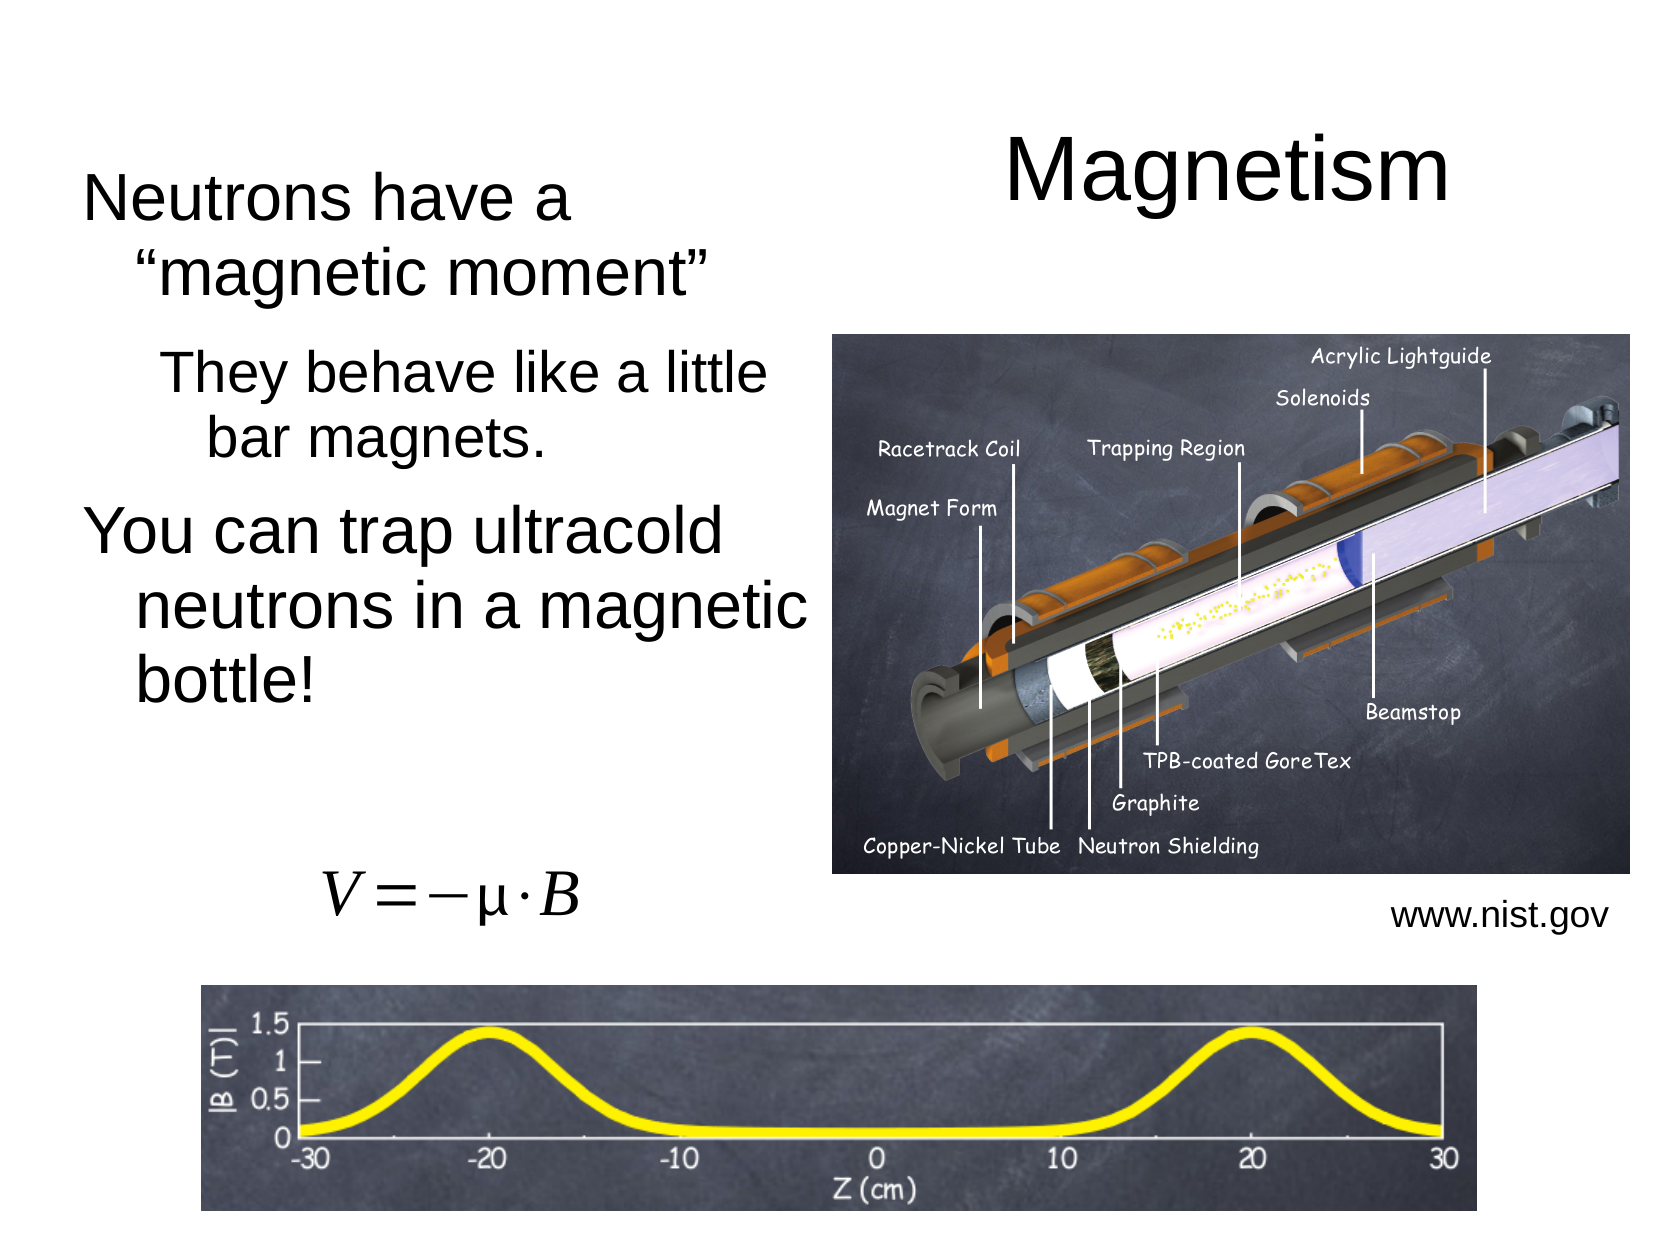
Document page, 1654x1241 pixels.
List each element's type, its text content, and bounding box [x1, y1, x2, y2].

picture [201, 985, 1477, 1211]
picture [832, 334, 1630, 875]
chart [313, 856, 587, 931]
text_box www.nist.gov [1376, 885, 1625, 948]
title Magnetism [814, 111, 1642, 226]
list Neutrons have a “magnetic moment” They behave like a little bar magnets. You can trap ultracold neutrons in a magnetic bottle! [64, 160, 839, 964]
